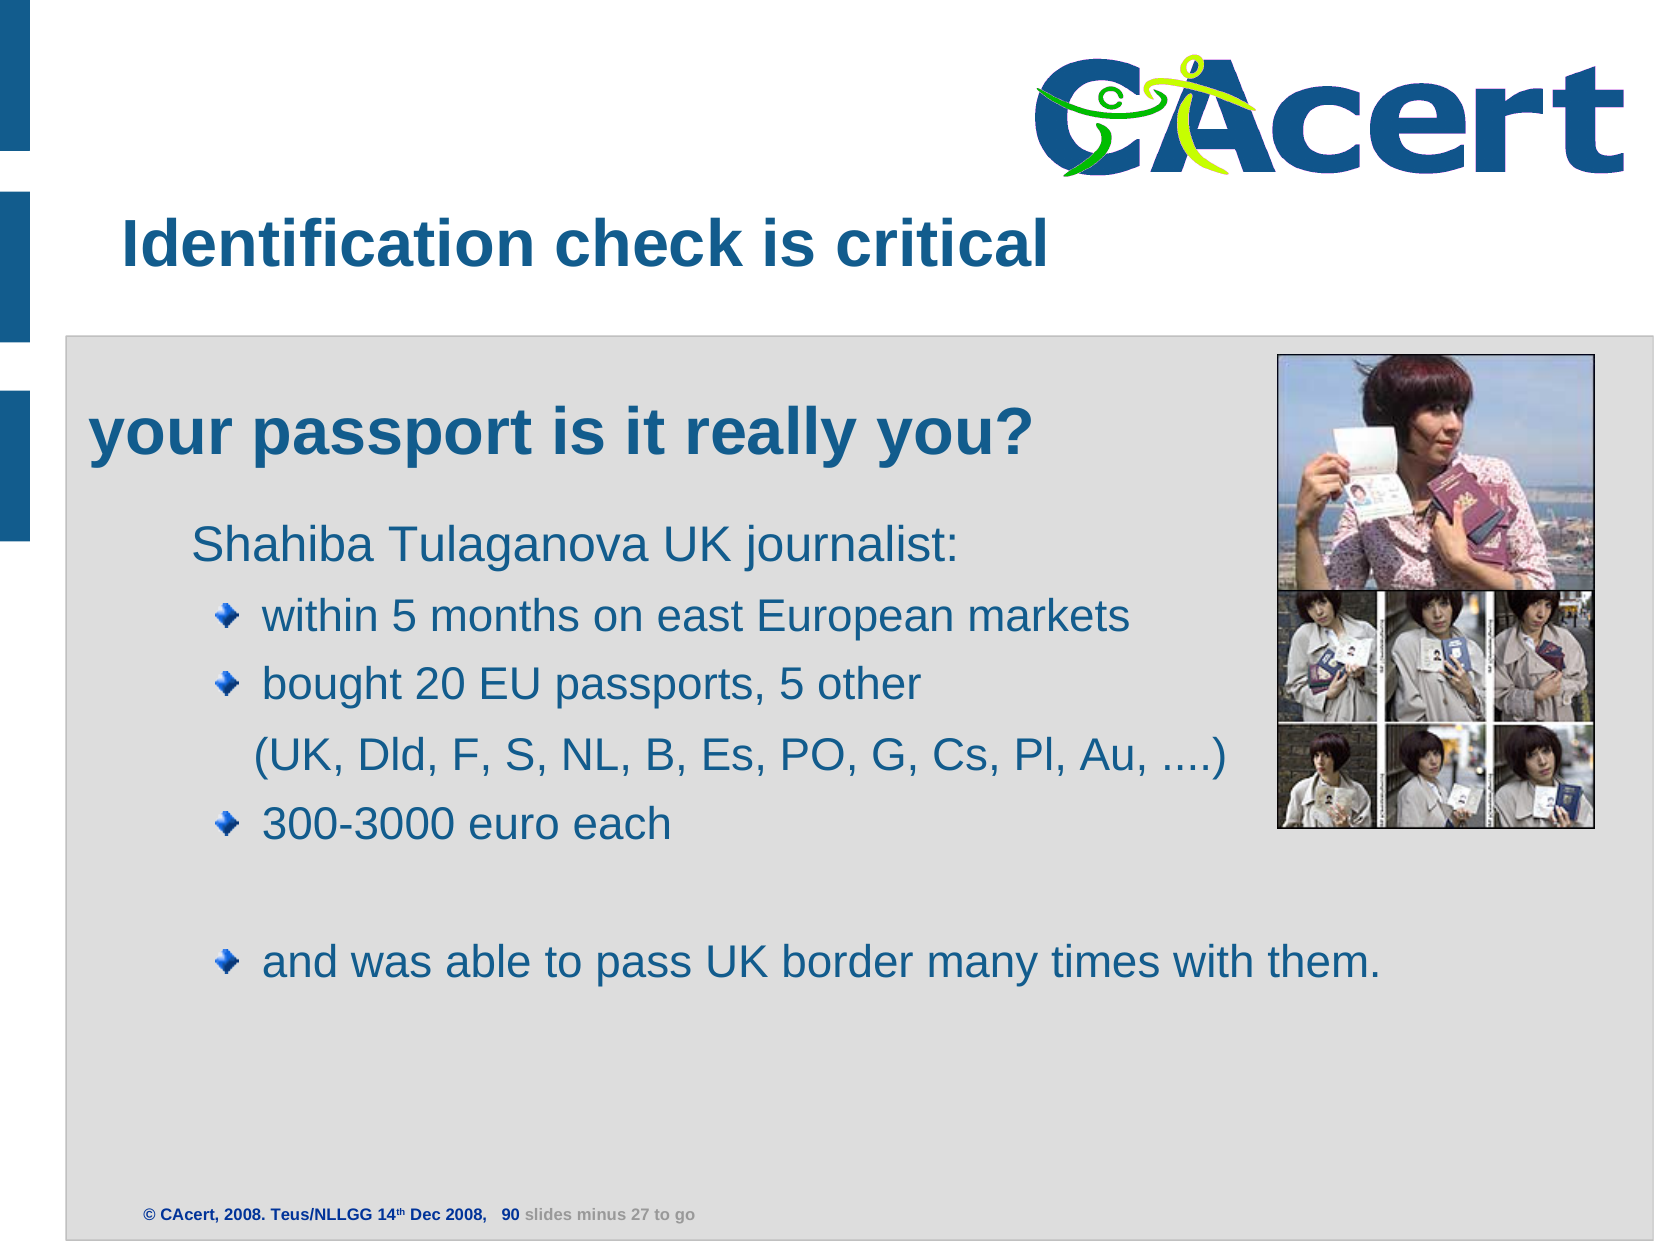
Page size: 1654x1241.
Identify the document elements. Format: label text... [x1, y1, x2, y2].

picture [1033, 53, 1625, 178]
text_box your passport is it really you? [88, 397, 1070, 473]
list Shahiba Tulaganova UK journalist: within 5 months on east European markets bought 20 EU passports, 5 other (UK, Dld, F, S, NL, B, Es, PO, G, Cs, Pl, Au, ....)‏ 300-3000 euro each and was able to pass UK border many times with them. [121, 344, 1596, 1008]
title Identification check is critical [121, 184, 1534, 309]
picture [1277, 354, 1595, 829]
